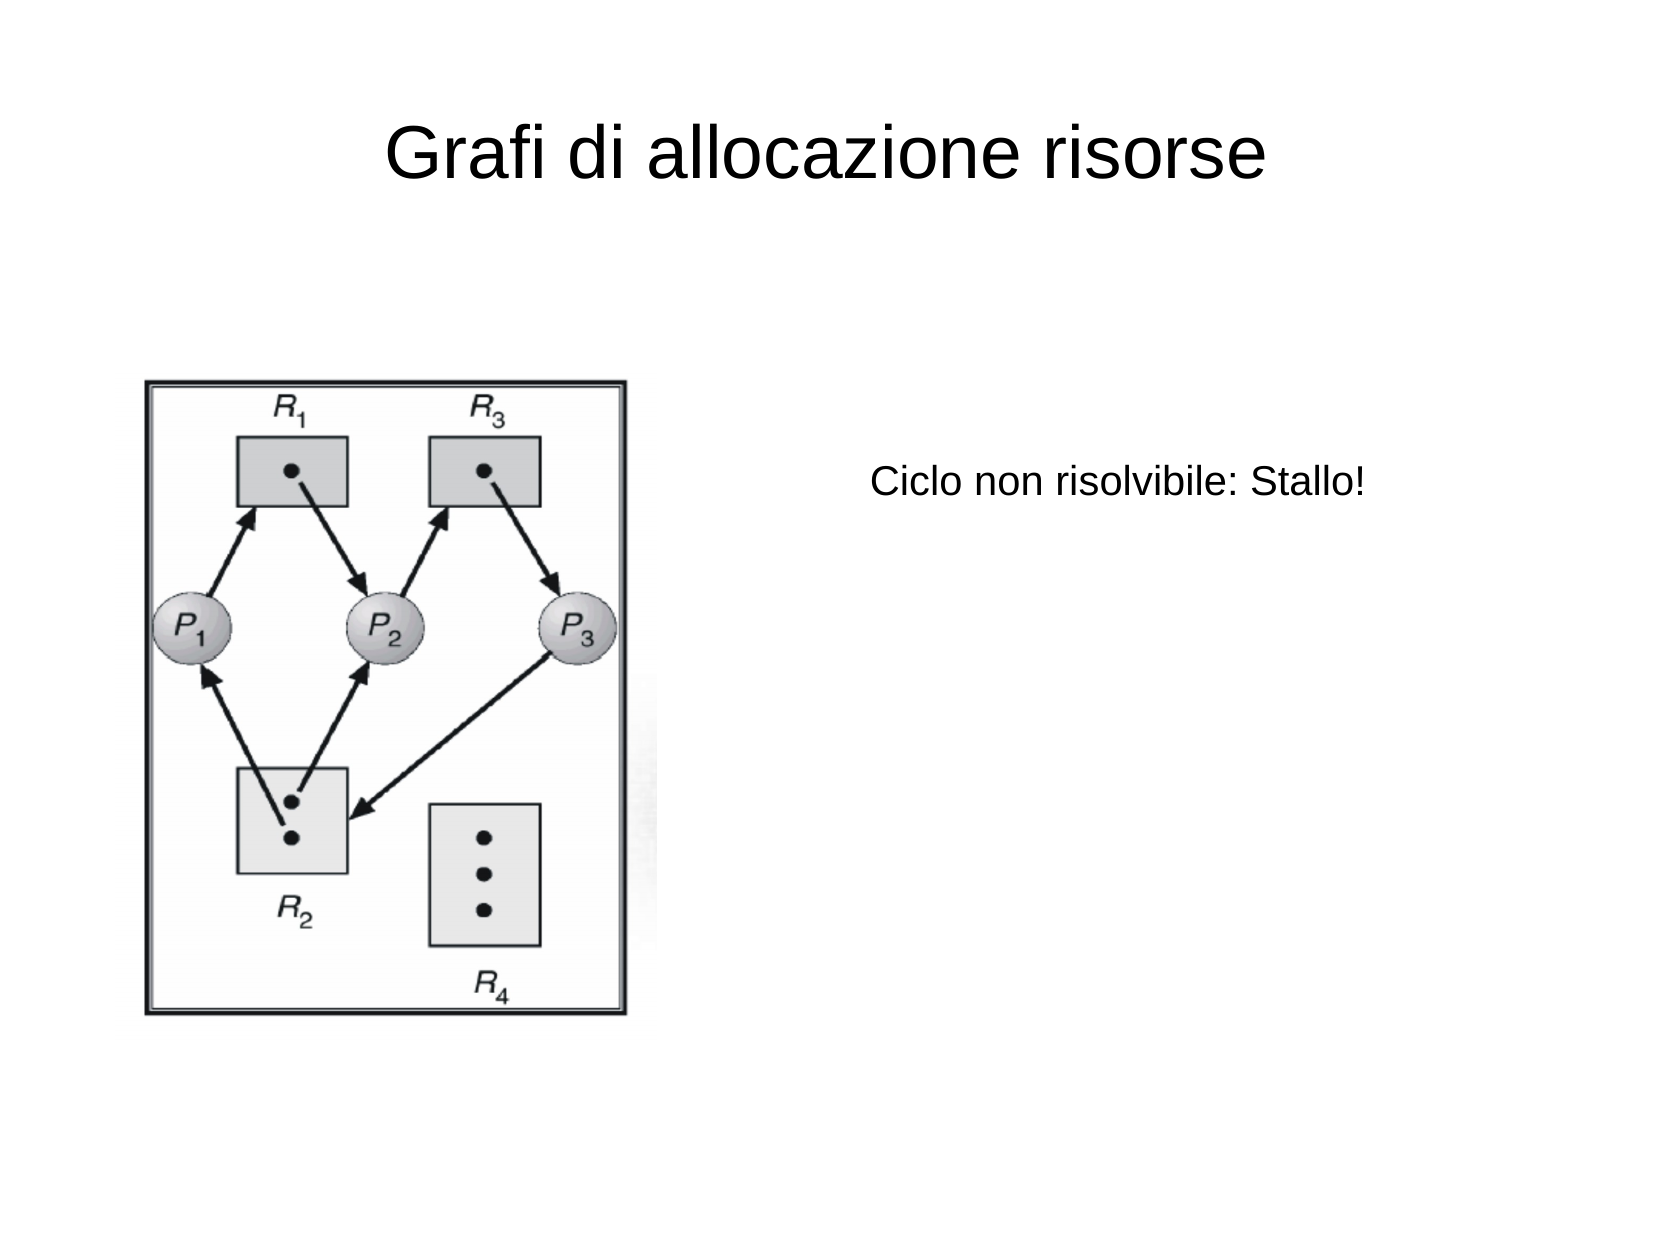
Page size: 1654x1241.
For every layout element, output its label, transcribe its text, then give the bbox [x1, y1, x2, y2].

title Grafi di allocazione risorse [82, 49, 1571, 257]
picture [115, 369, 657, 1040]
text_box Ciclo non risolvibile: Stallo! [855, 450, 1456, 616]
